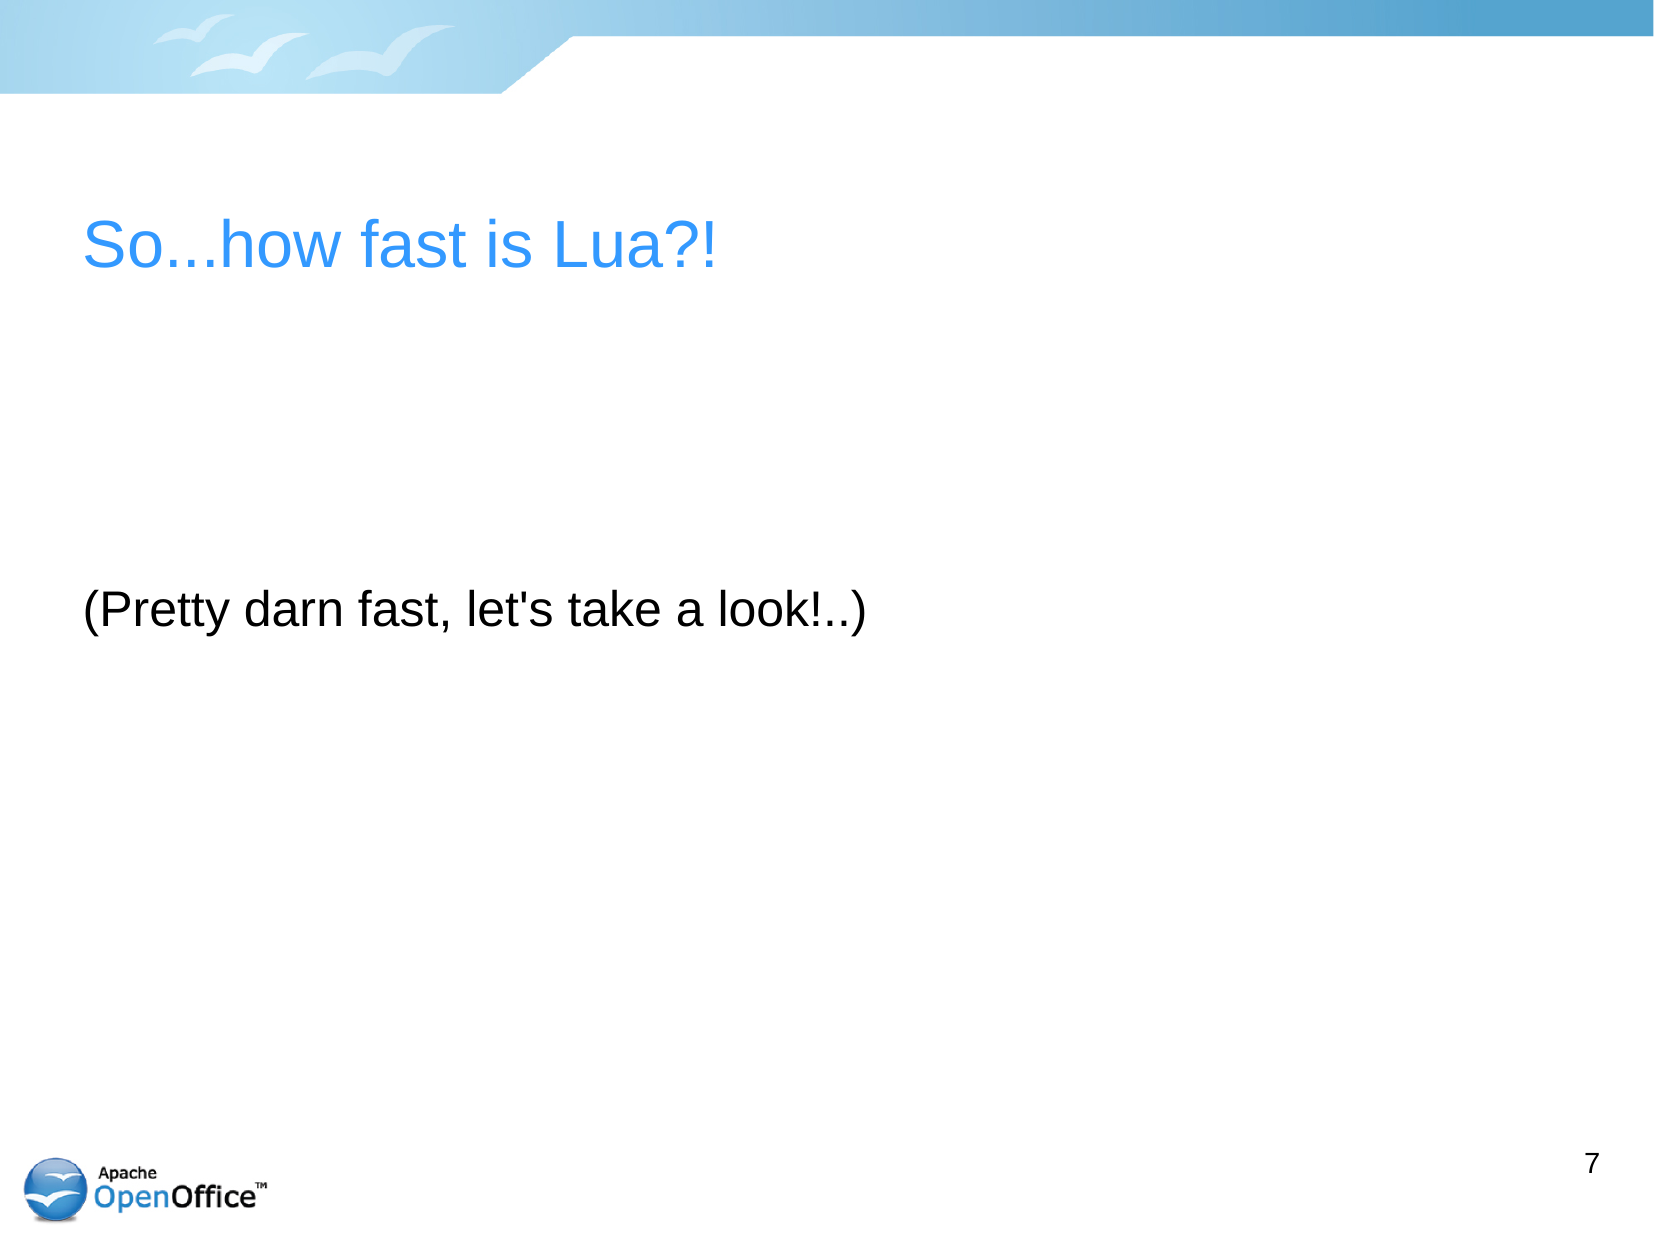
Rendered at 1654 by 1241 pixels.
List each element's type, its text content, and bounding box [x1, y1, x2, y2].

picture [0, 0, 1654, 1241]
title So...how fast is Lua?! (Pretty darn fast, let's take a look!..) [82, 132, 1571, 713]
